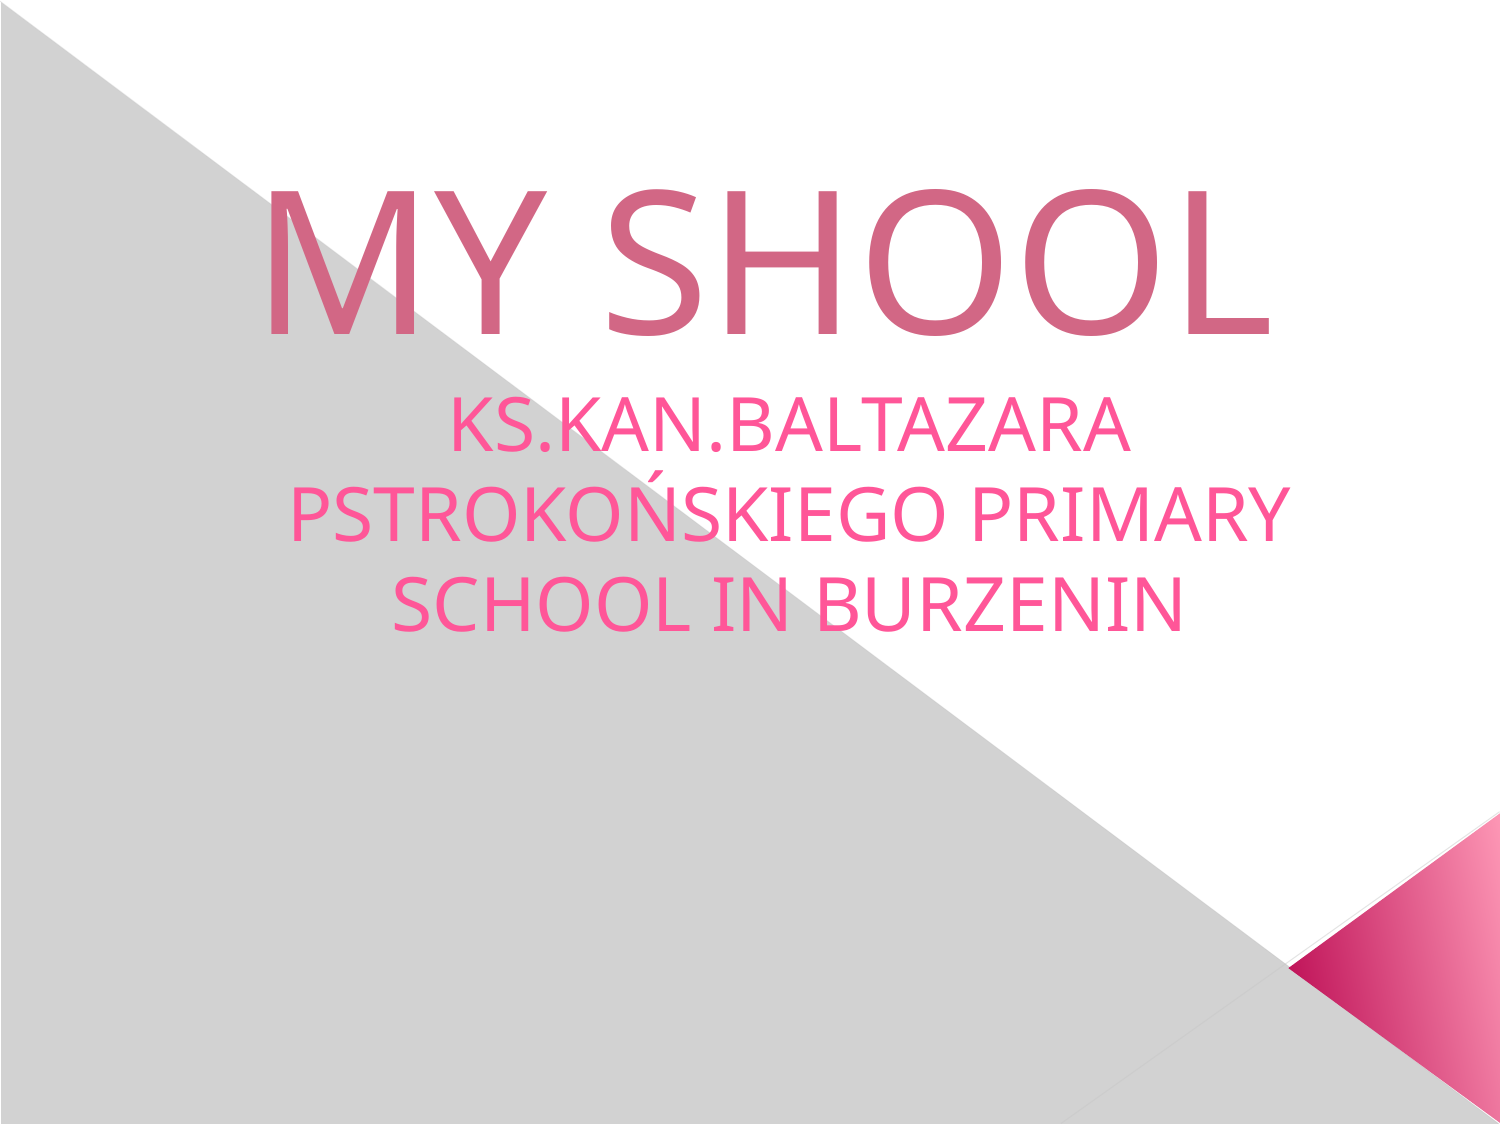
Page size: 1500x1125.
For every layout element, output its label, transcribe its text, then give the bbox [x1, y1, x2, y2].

subtitle KS.KAN.BALTAZARA PSTROKOŃSKIEGO PRIMARY SCHOOL IN BURZENIN [88, 369, 1412, 657]
title MY SHOOL [88, 127, 1412, 369]
